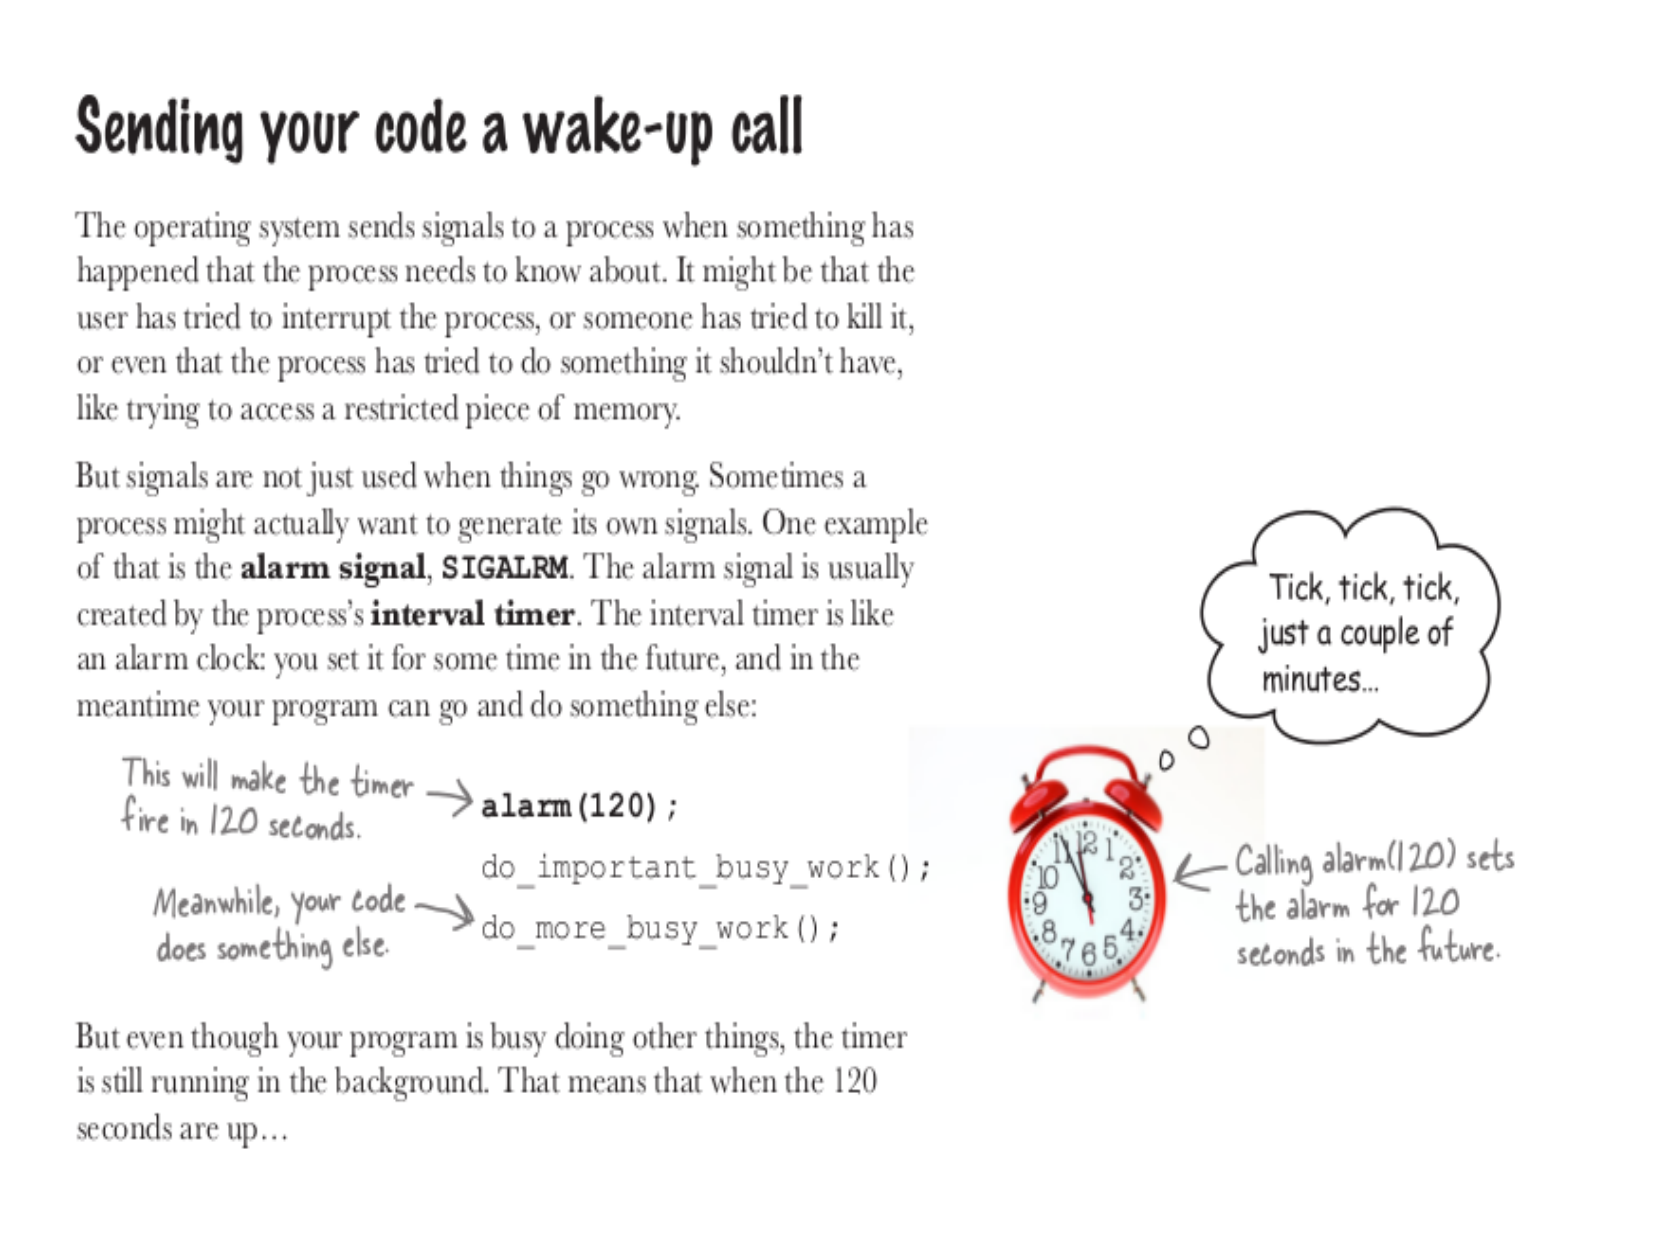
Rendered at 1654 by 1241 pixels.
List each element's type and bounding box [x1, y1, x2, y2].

picture [47, 58, 1583, 1170]
